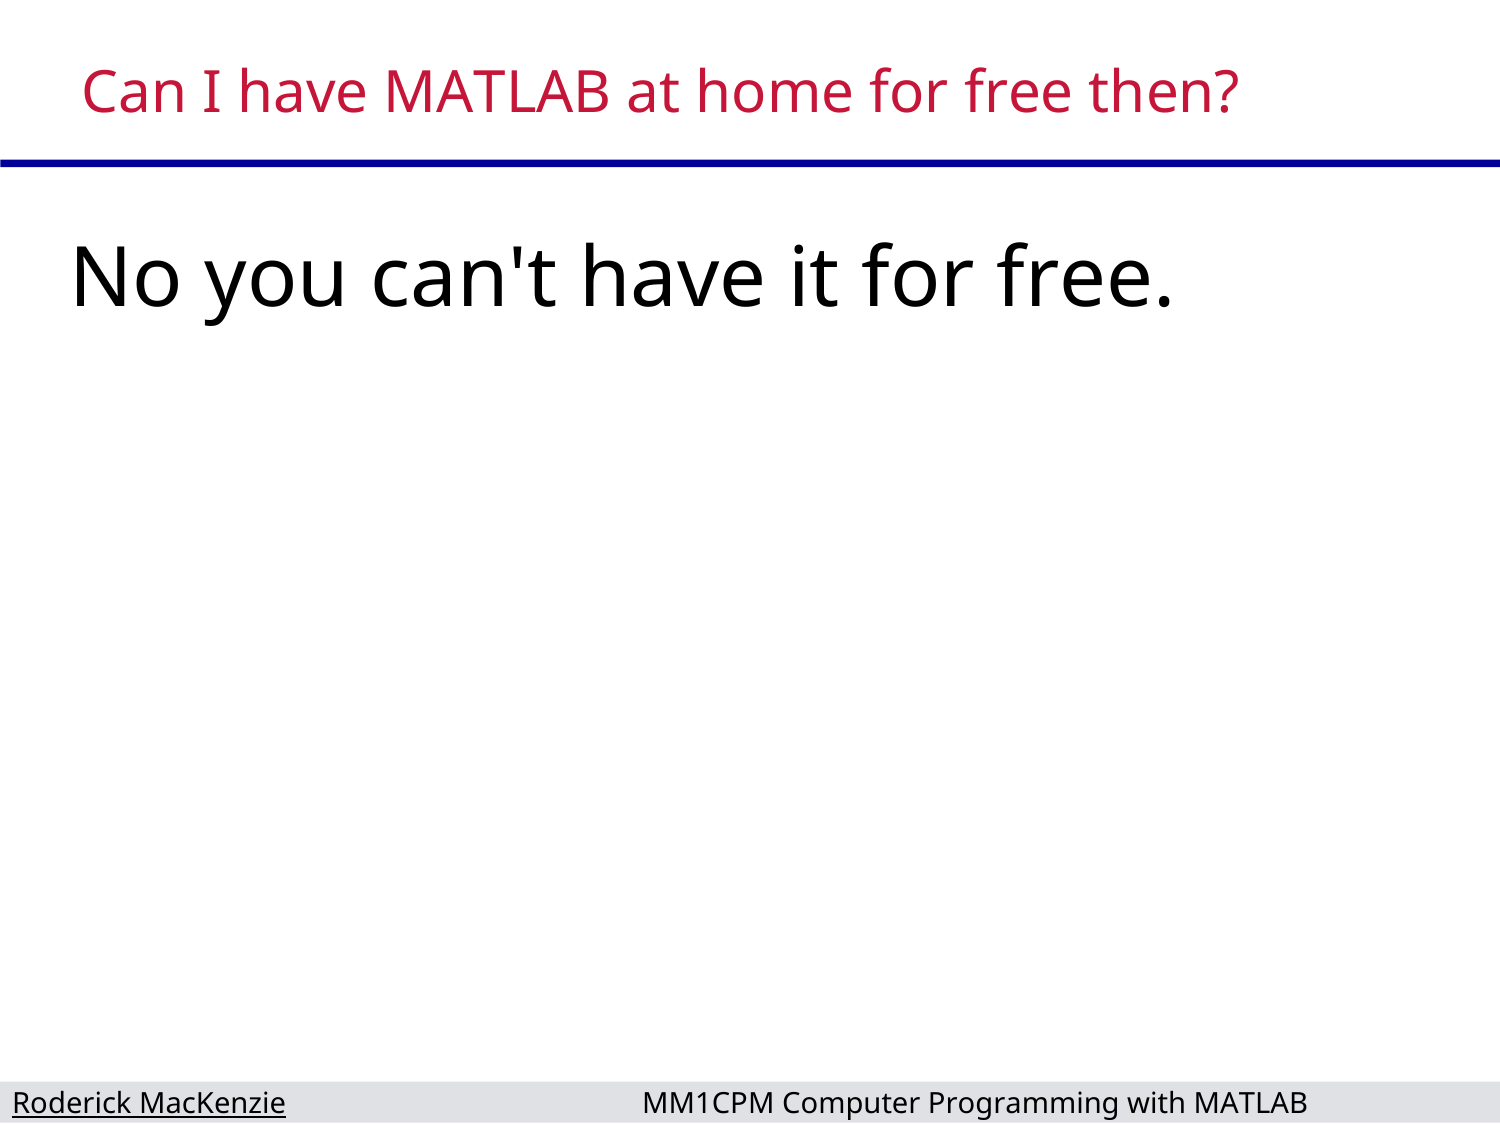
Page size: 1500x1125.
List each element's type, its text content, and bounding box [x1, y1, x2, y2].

text_box No you can't have it for free. [25, 215, 1315, 531]
title Can I have MATLAB at home for free then? [67, 14, 1428, 166]
